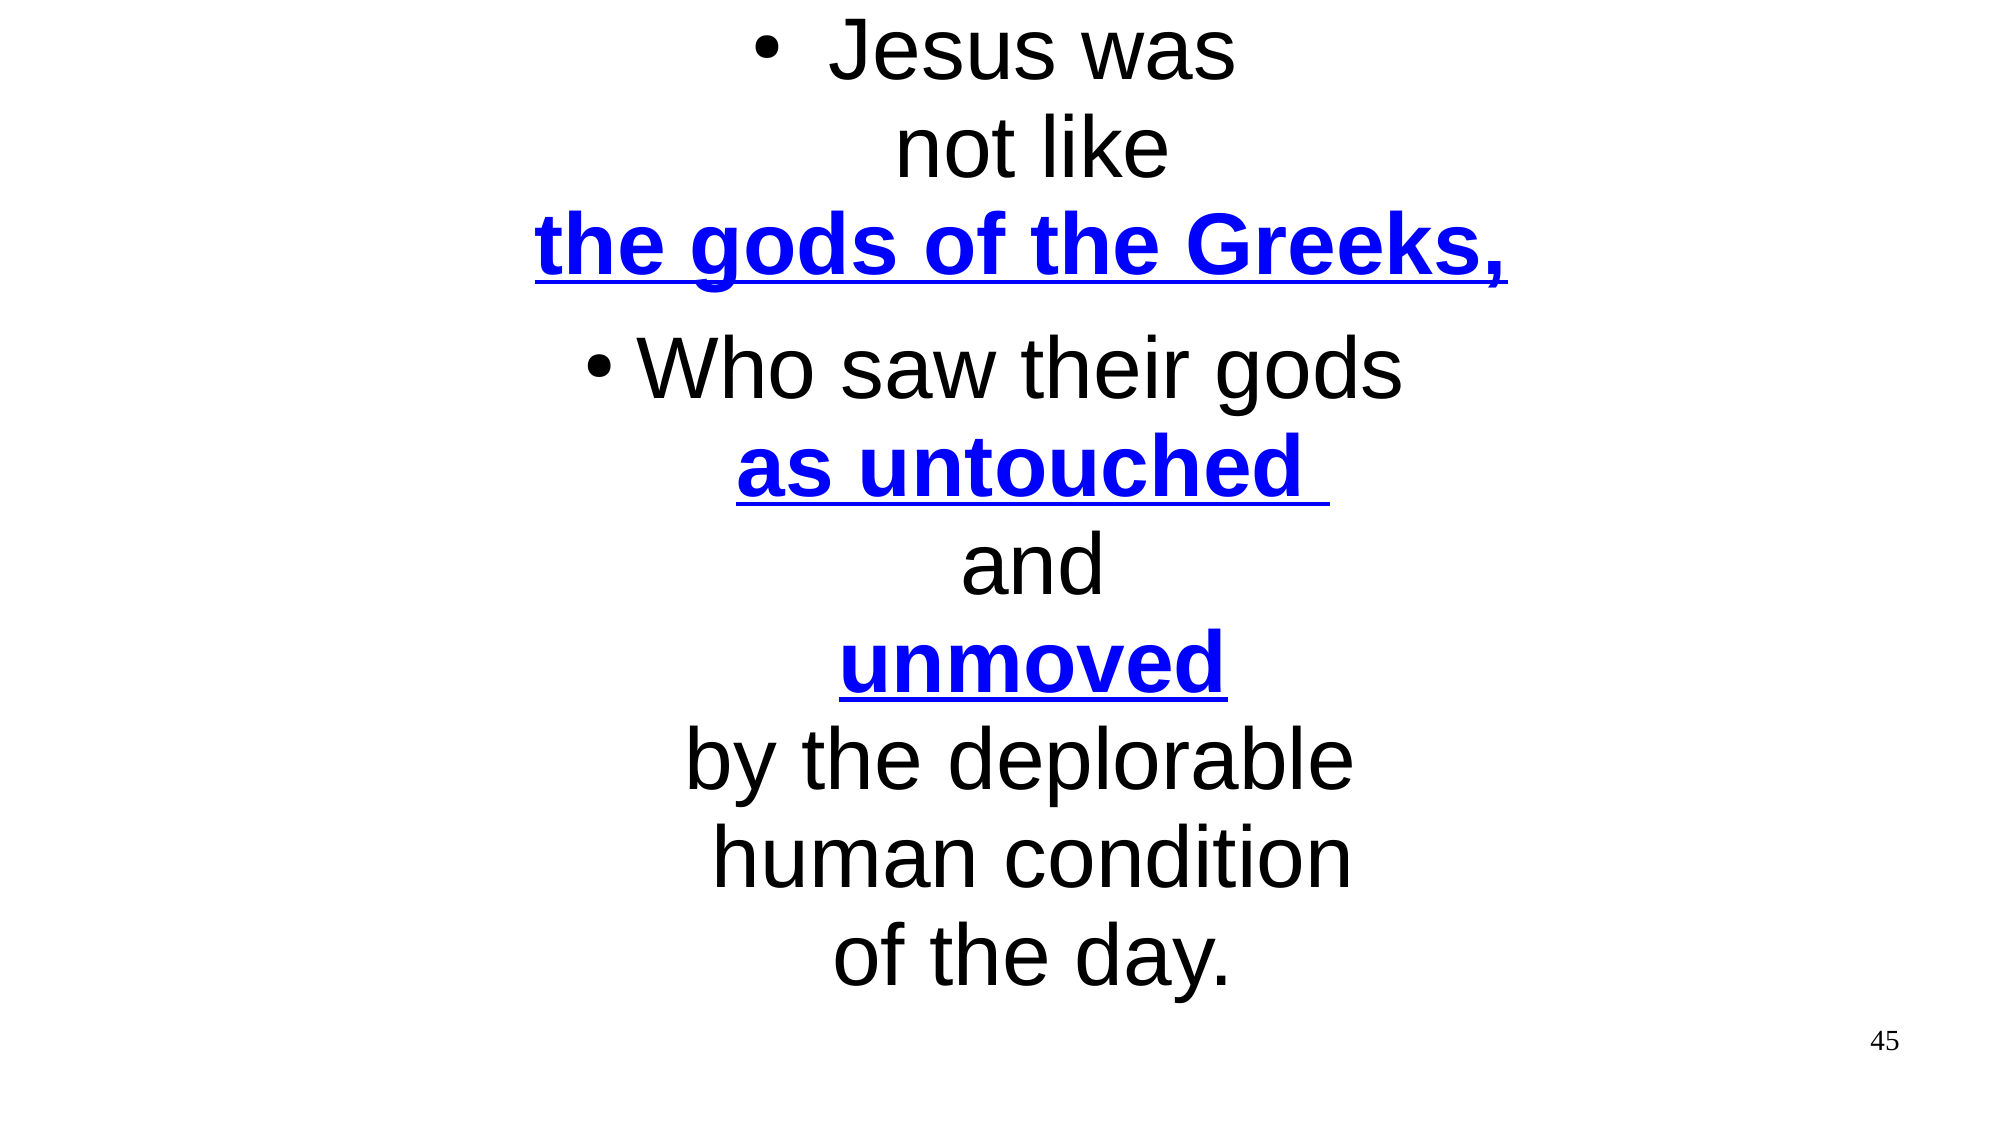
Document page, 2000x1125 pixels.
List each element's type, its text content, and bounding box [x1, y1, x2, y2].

list Jesus was not like the gods of the Greeks, Who saw their gods as untouched and unmoved by the deplorable human condition of the day. [0, 0, 1996, 1123]
